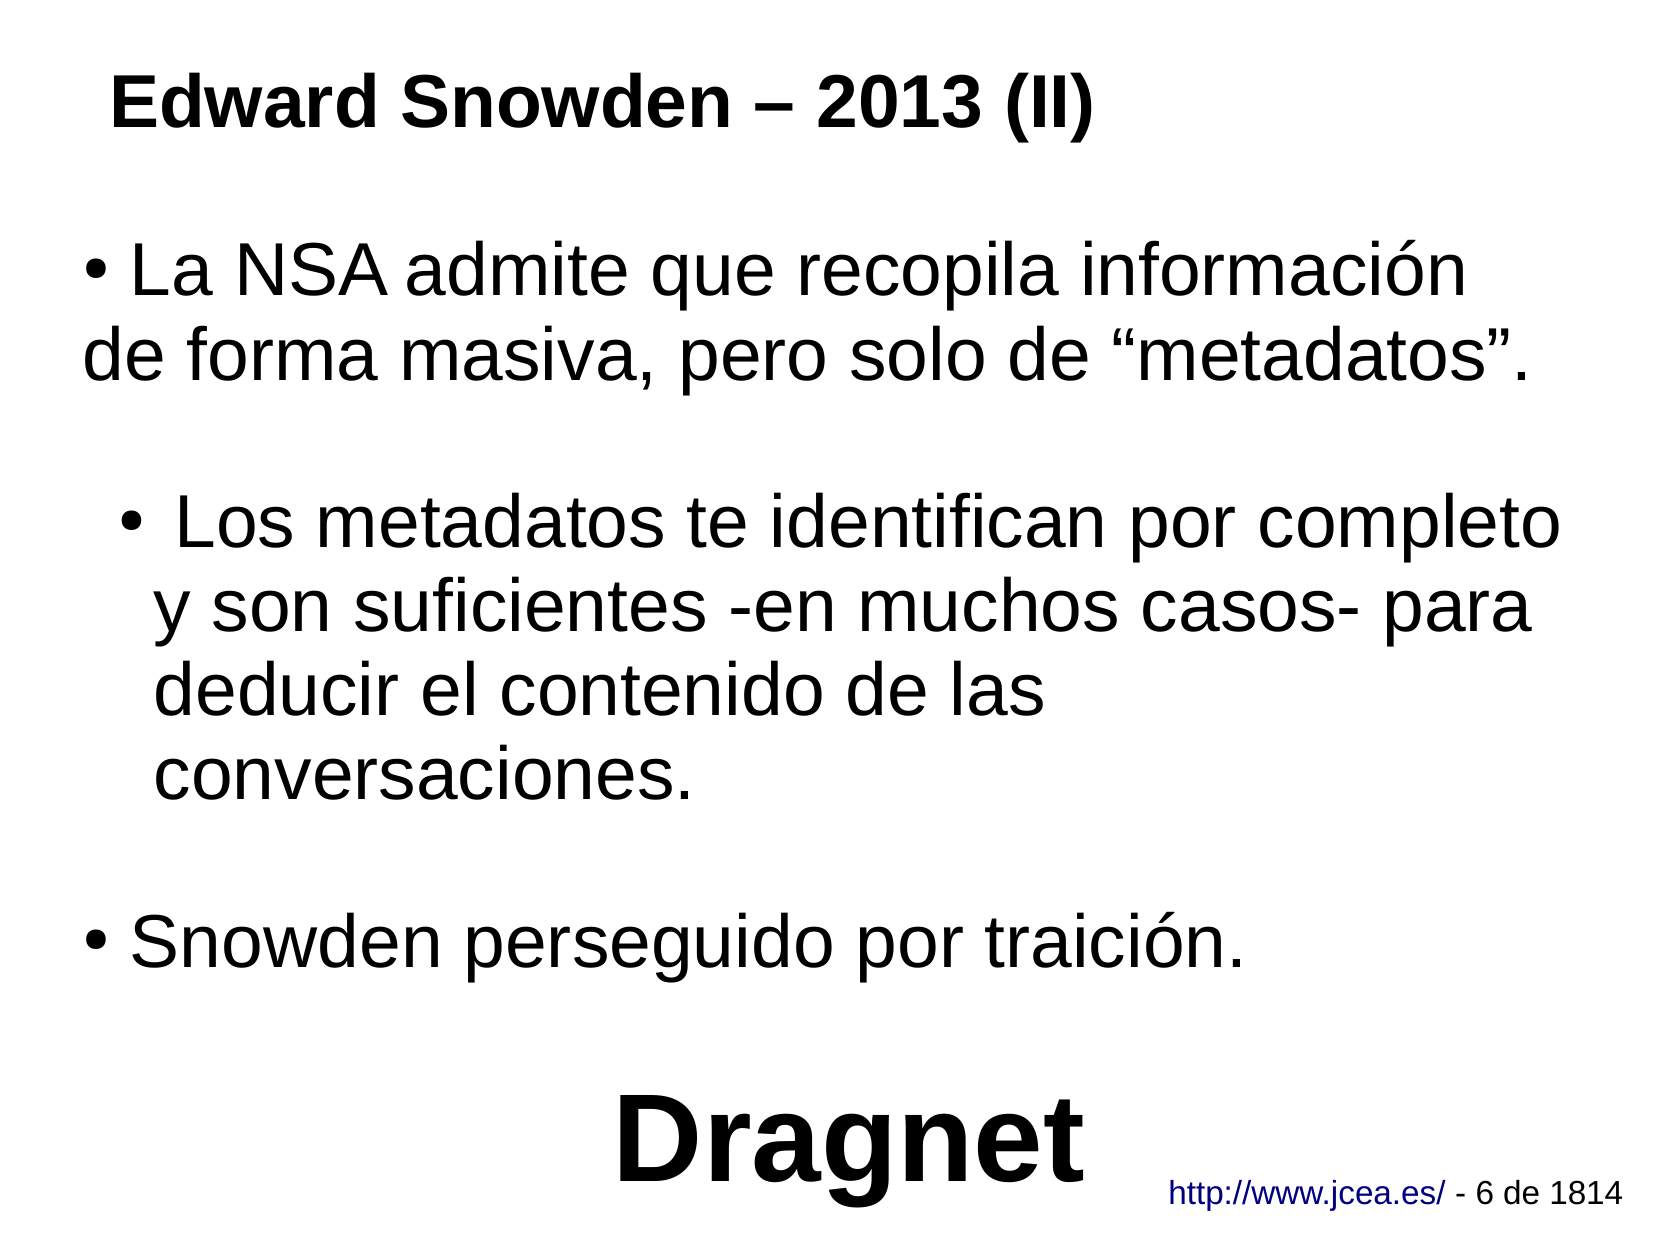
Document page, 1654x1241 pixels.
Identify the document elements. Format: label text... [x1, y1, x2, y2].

subtitle Edward Snowden – 2013 (II) La NSA admite que recopila información de forma masiva, pero solo de “metadatos”. Los metadatos te identifican por completo y son suficientes -en muchos casos- para deducir el contenido de las conversaciones. Snowden perseguido por traición. Dragnet [82, 60, 1571, 1208]
text_box http://www.jcea.es/ - 6 de 1814 [1110, 1167, 1639, 1219]
